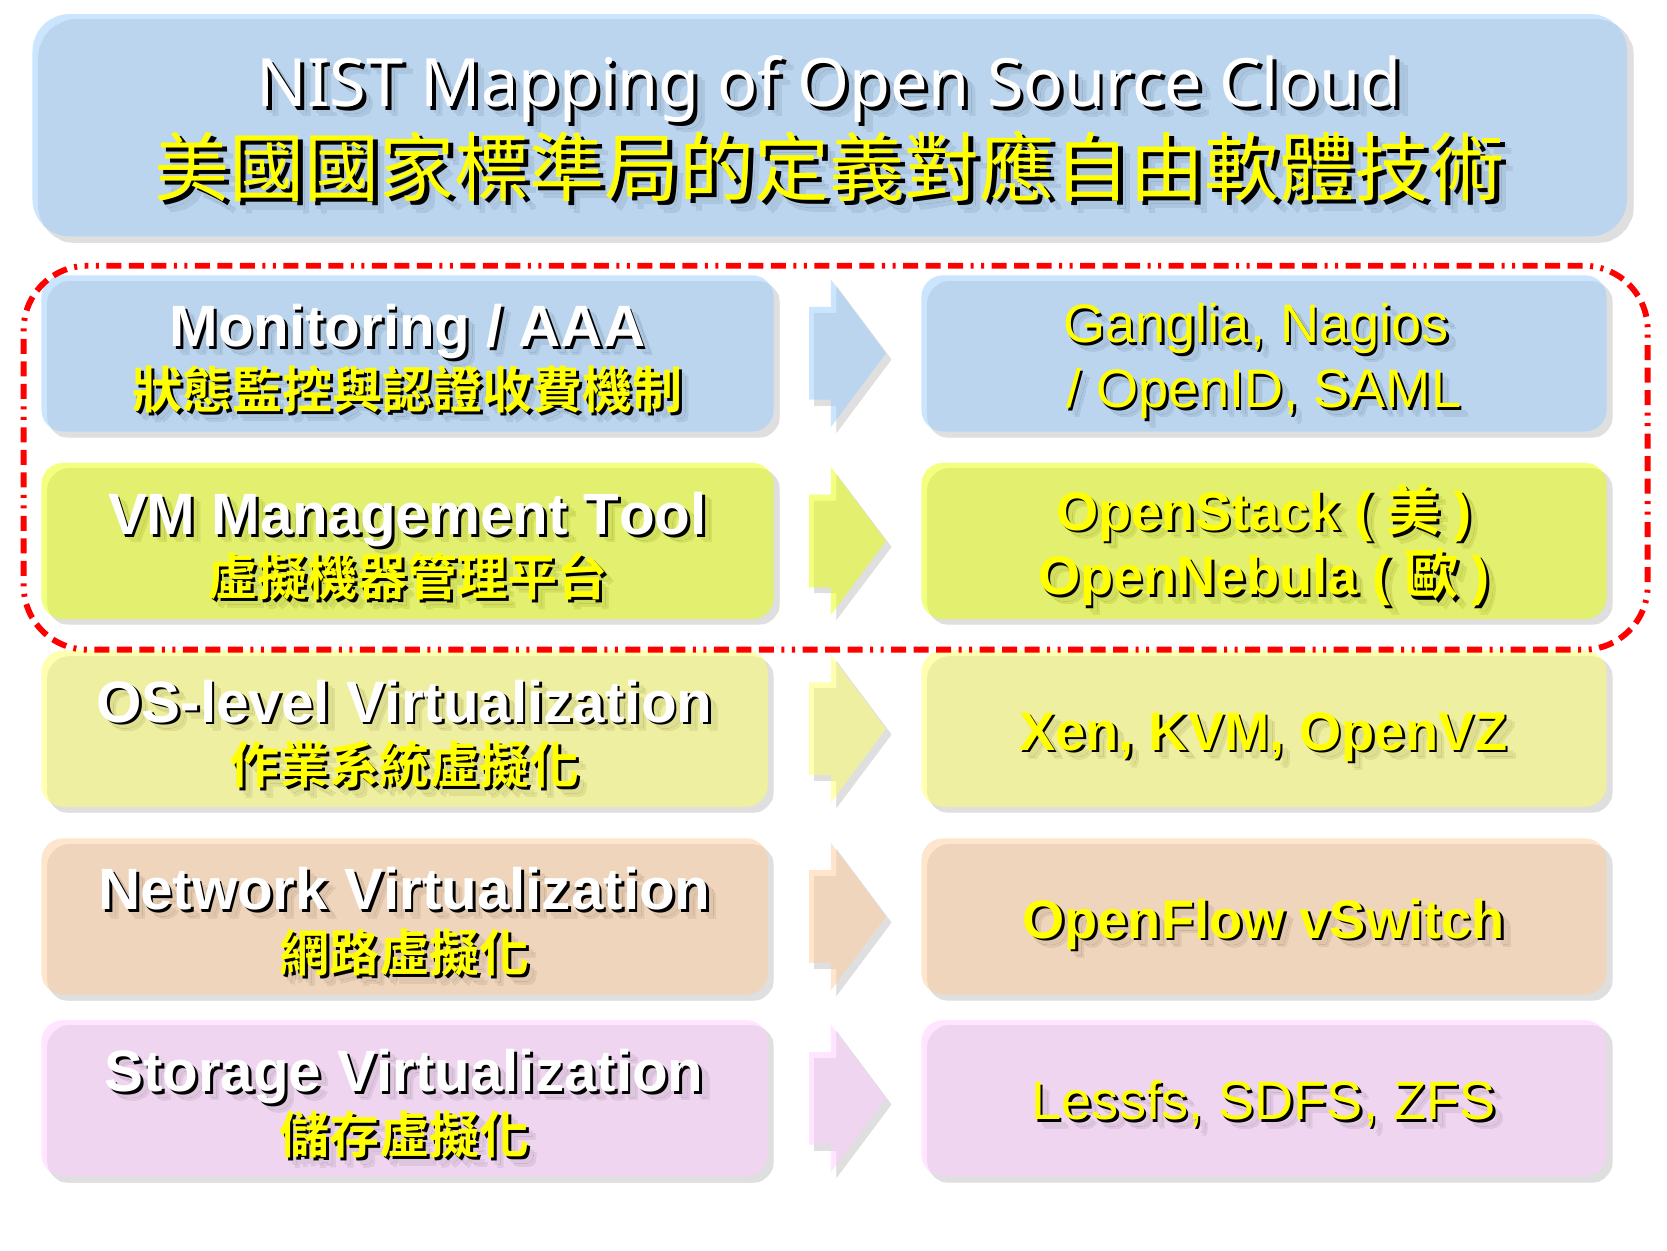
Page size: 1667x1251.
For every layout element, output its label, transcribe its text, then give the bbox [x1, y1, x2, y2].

text_box [809, 842, 886, 991]
text_box OS-level Virtualization 作業系統虛擬化 [41, 650, 768, 807]
text_box Storage Virtualization 儲存虛擬化 [41, 1020, 768, 1177]
text_box OpenFlow vSwitch [921, 838, 1607, 995]
text_box OpenStack (美) OpenNebula (歐) [921, 462, 1607, 620]
text_box VM Management Tool 虛擬機器管理平台 [41, 462, 774, 620]
text_box Xen, KVM, OpenVZ [921, 650, 1607, 807]
text_box [809, 467, 886, 615]
text_box Network Virtualization 網路虛擬化 [41, 838, 768, 995]
text_box Ganglia, Nagios / OpenID, SAML [921, 275, 1607, 432]
text_box Lessfs, SDFS, ZFS [921, 1020, 1607, 1177]
text_box NIST Mapping of Open Source Cloud 美國國家標準局的定義對應自由軟體技術 [32, 14, 1628, 237]
text_box [809, 654, 886, 803]
text_box [809, 279, 886, 428]
text_box Monitoring / AAA 狀態監控與認證收費機制 [41, 275, 774, 432]
text_box [809, 1024, 886, 1173]
